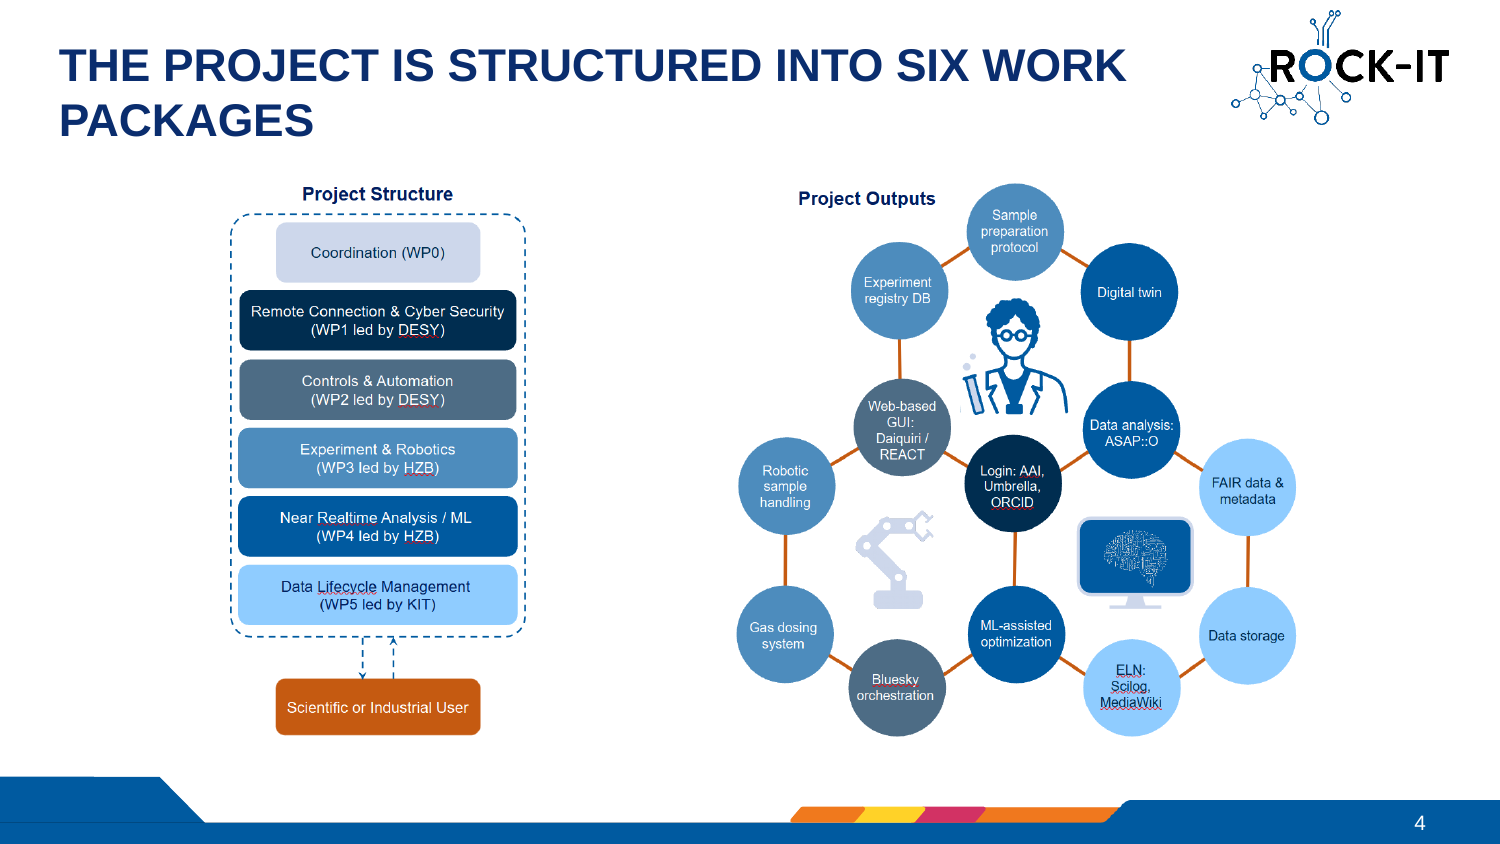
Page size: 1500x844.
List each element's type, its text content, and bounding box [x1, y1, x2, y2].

picture [1231, 10, 1449, 125]
picture [216, 177, 532, 739]
title The project is structured into six work packages [59, 36, 1152, 97]
picture [0, 800, 1500, 844]
picture [732, 177, 1300, 739]
